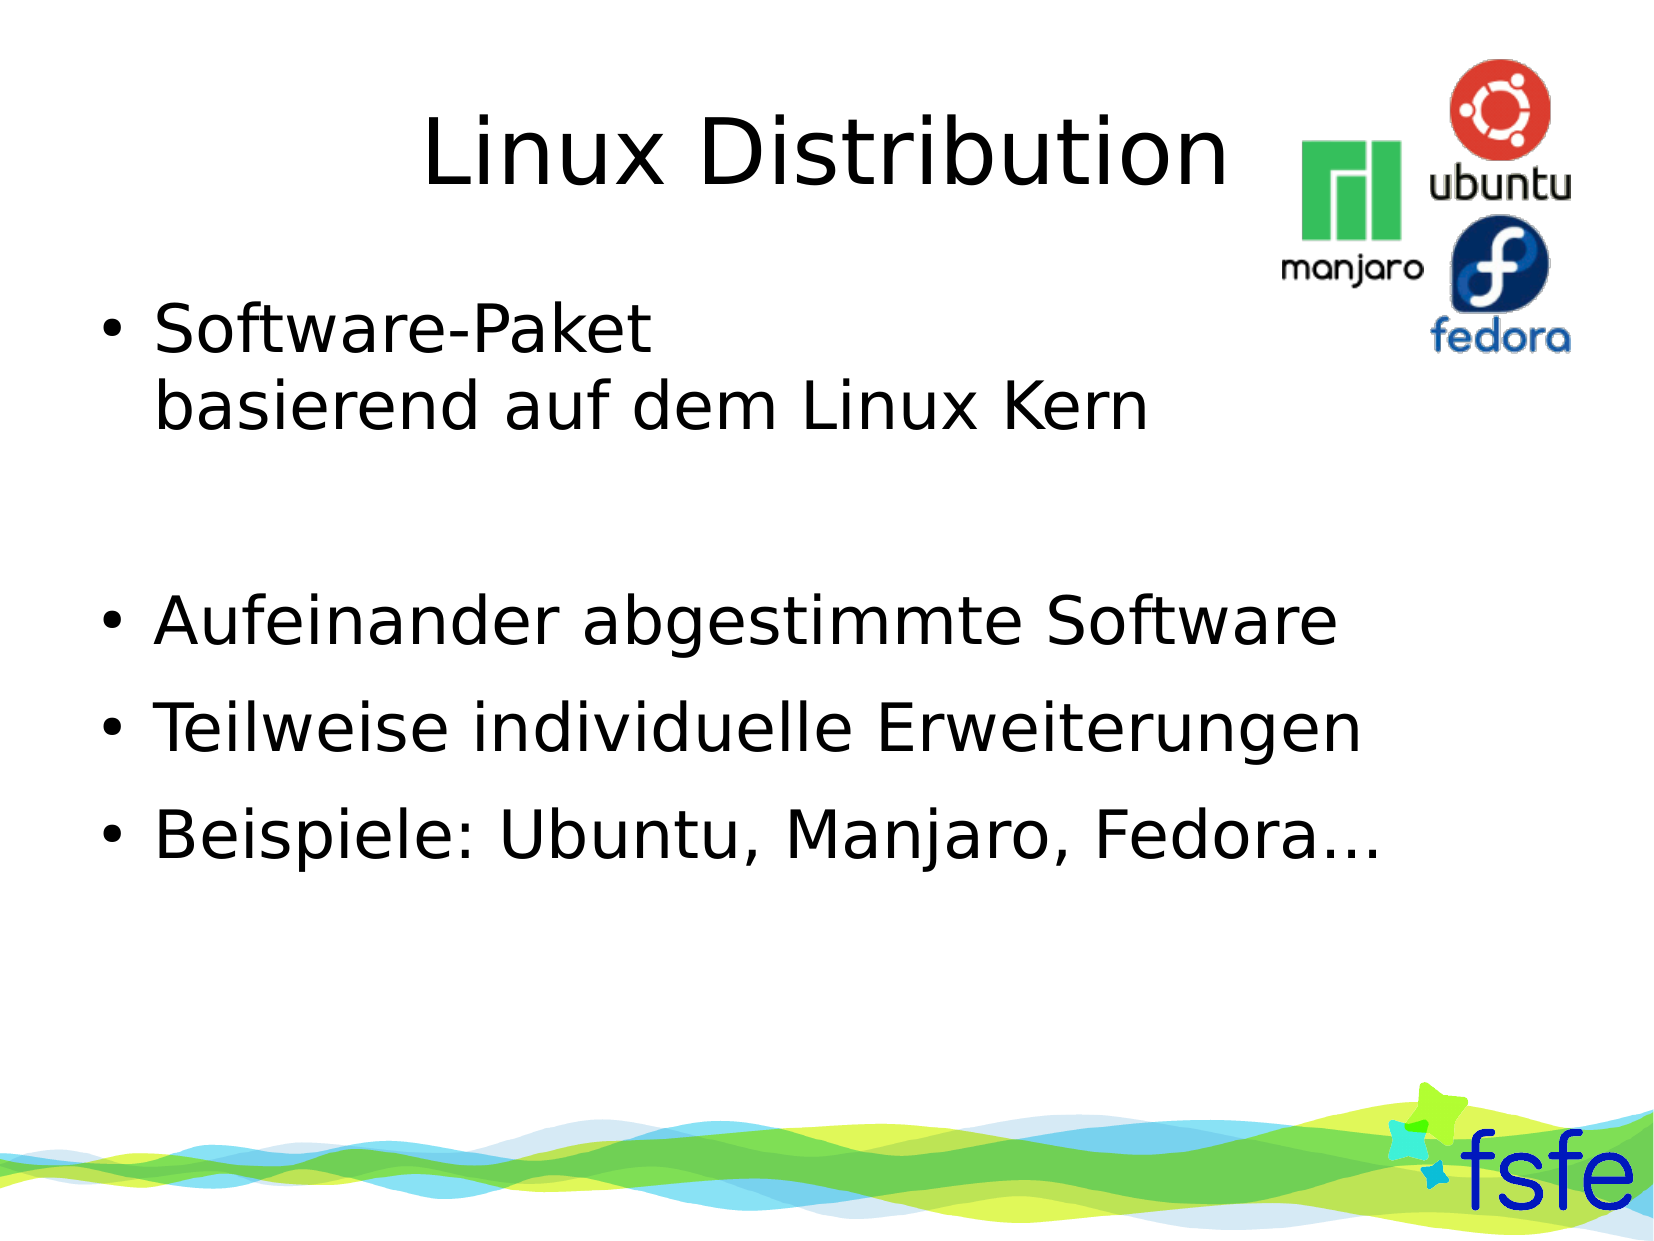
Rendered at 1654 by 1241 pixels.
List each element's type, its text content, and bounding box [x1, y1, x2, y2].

picture [1430, 213, 1571, 355]
picture [1282, 139, 1424, 290]
list Software-Paket basierend auf dem Linux Kern Aufeinander abgestimmte Software Teilweise individuelle Erweiterungen Beispiele: Ubuntu, Manjaro, Fedora... [82, 290, 1571, 1010]
picture [0, 1081, 1654, 1241]
title Linux Distribution [82, 49, 1571, 257]
picture [1430, 58, 1571, 202]
